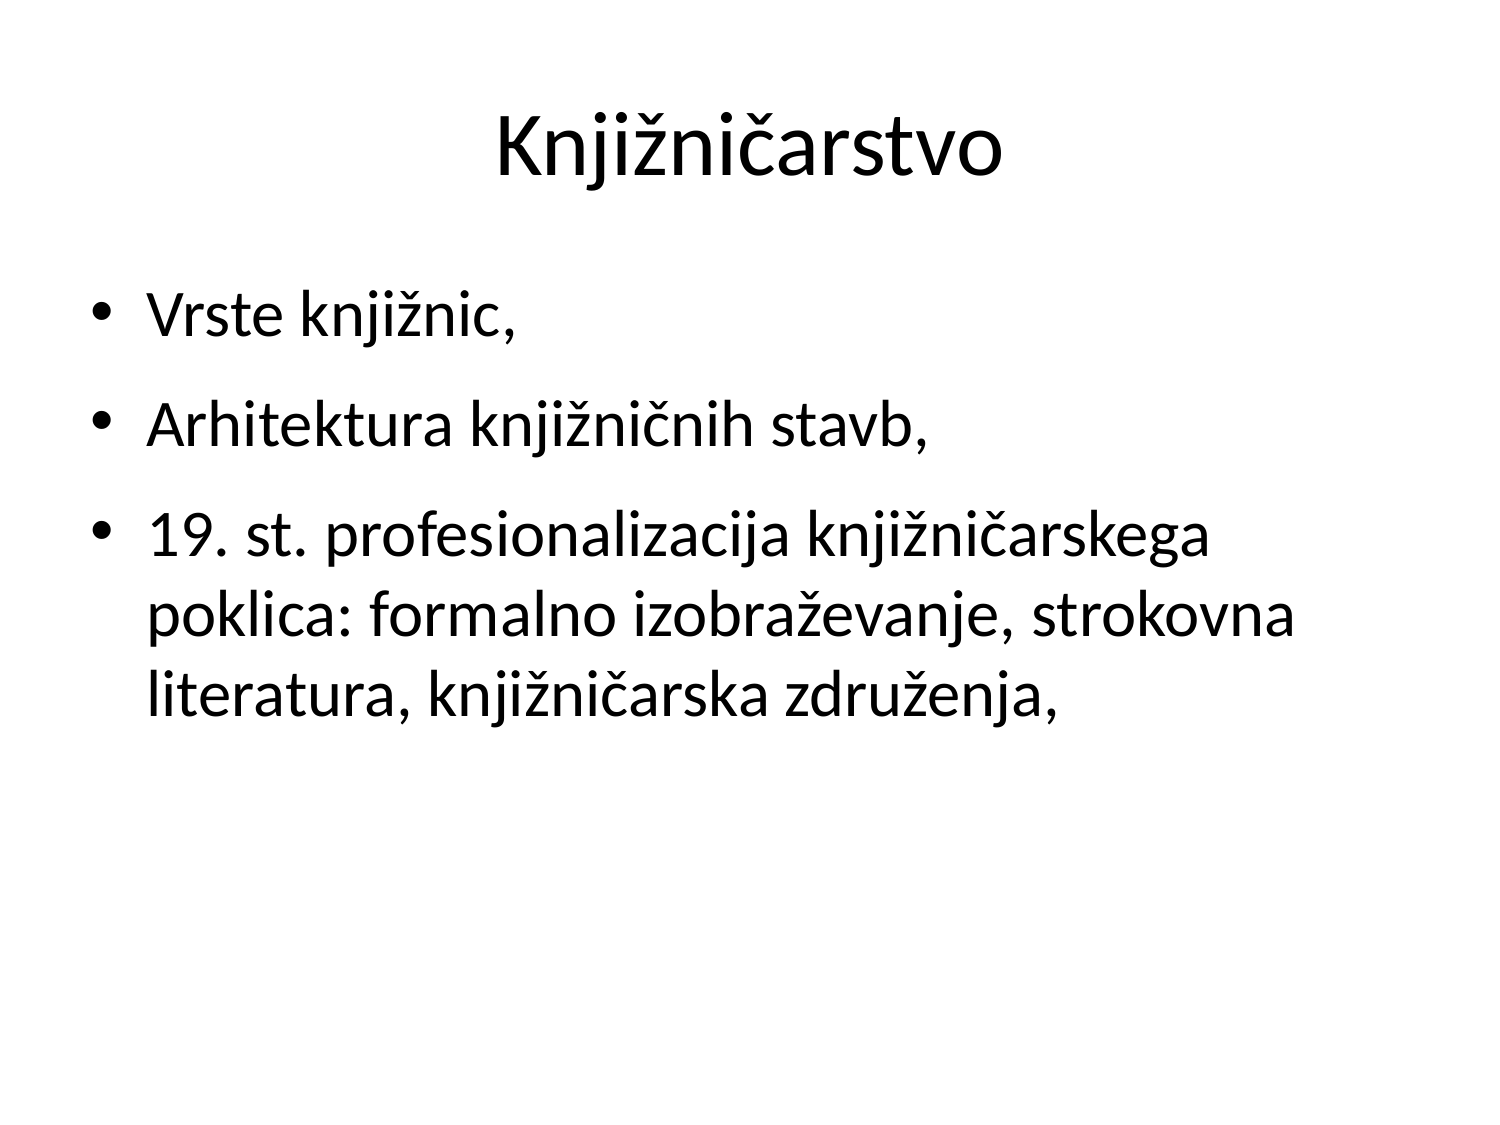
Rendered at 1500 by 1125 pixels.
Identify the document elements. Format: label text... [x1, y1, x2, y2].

title Knjižničarstvo [75, 45, 1425, 233]
list Vrste knjižnic, Arhitektura knjižničnih stavb, 19. st. profesionalizacija knjižničarskega poklica: formalno izobraževanje, strokovna literatura, knjižničarska združenja, [75, 262, 1425, 1005]
